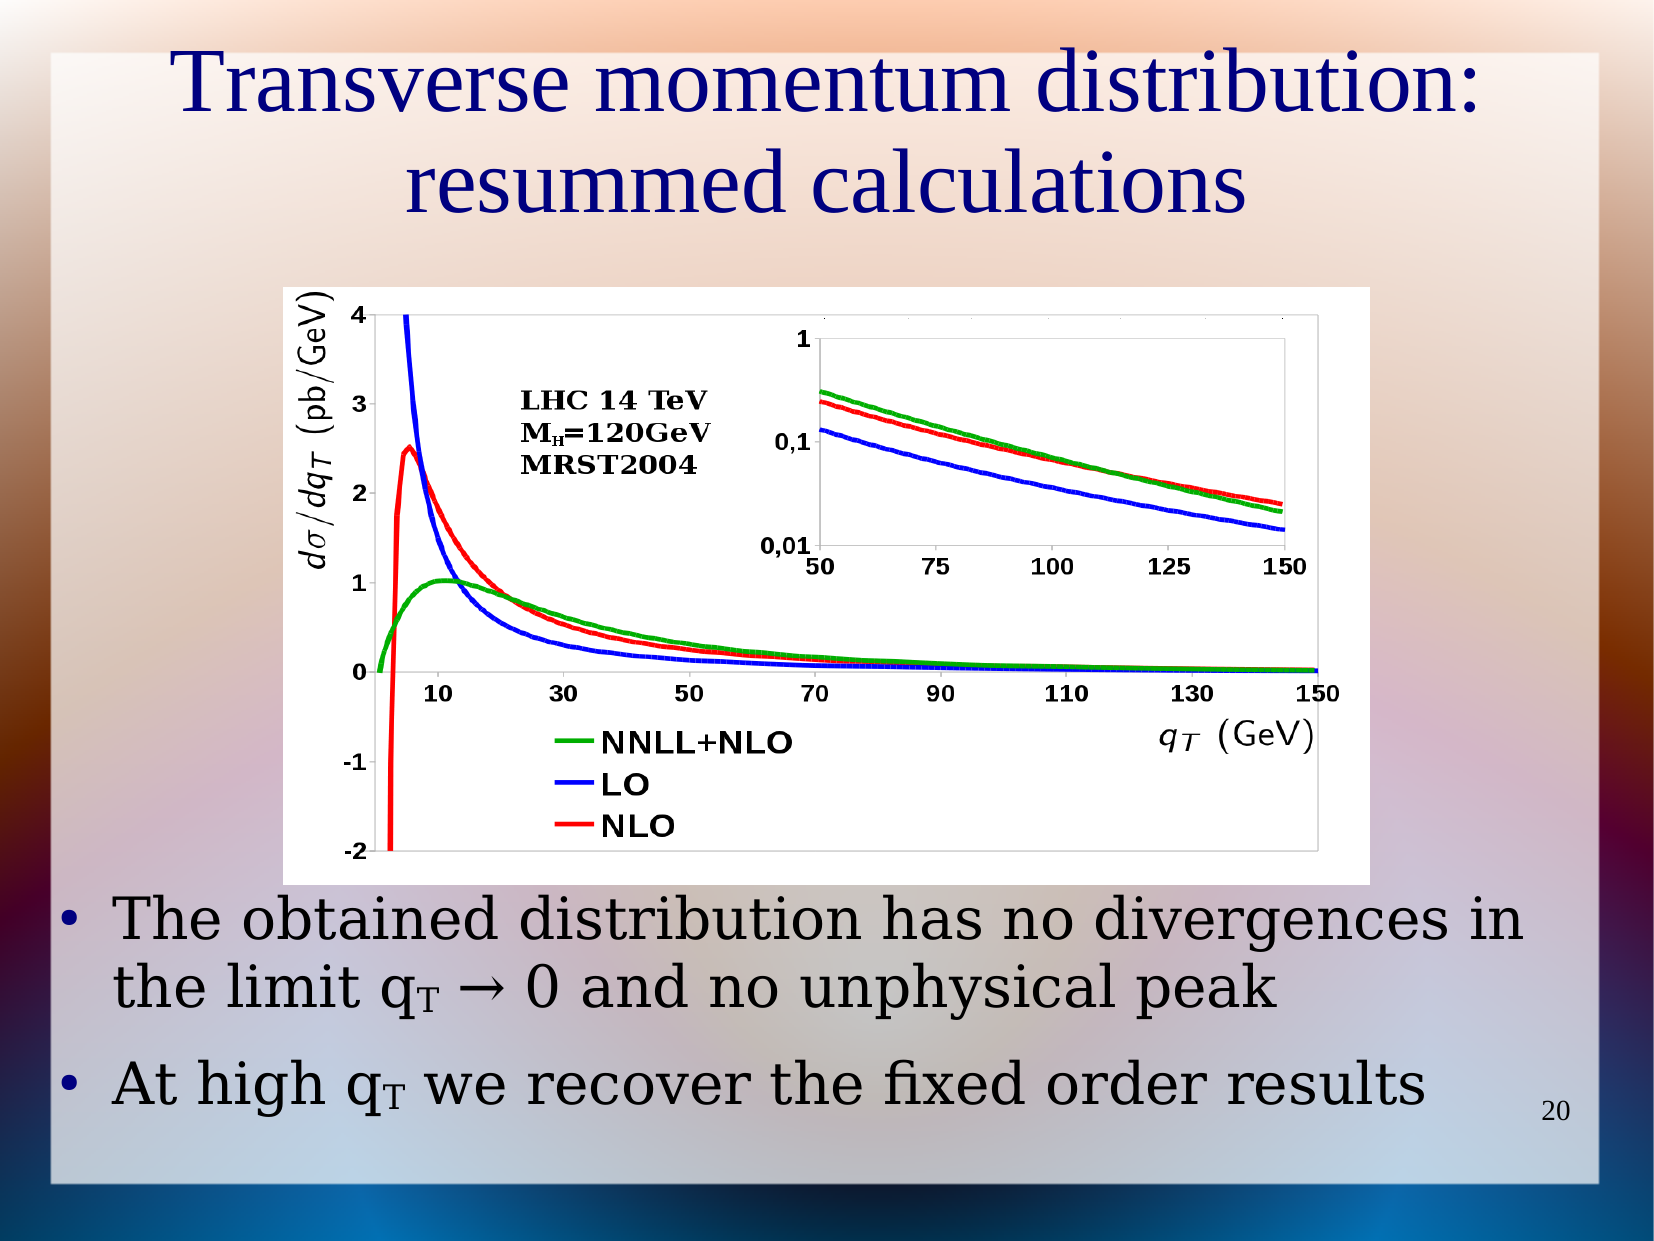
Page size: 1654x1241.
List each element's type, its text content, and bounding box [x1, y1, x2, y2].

title Transverse momentum distribution: resummed calculations [121, 27, 1534, 235]
list The obtained distribution has no divergences in the limit qT → 0 and no unphysical peak At high qT we recover the fixed order results [41, 885, 1636, 1156]
picture [0, 0, 1654, 1241]
